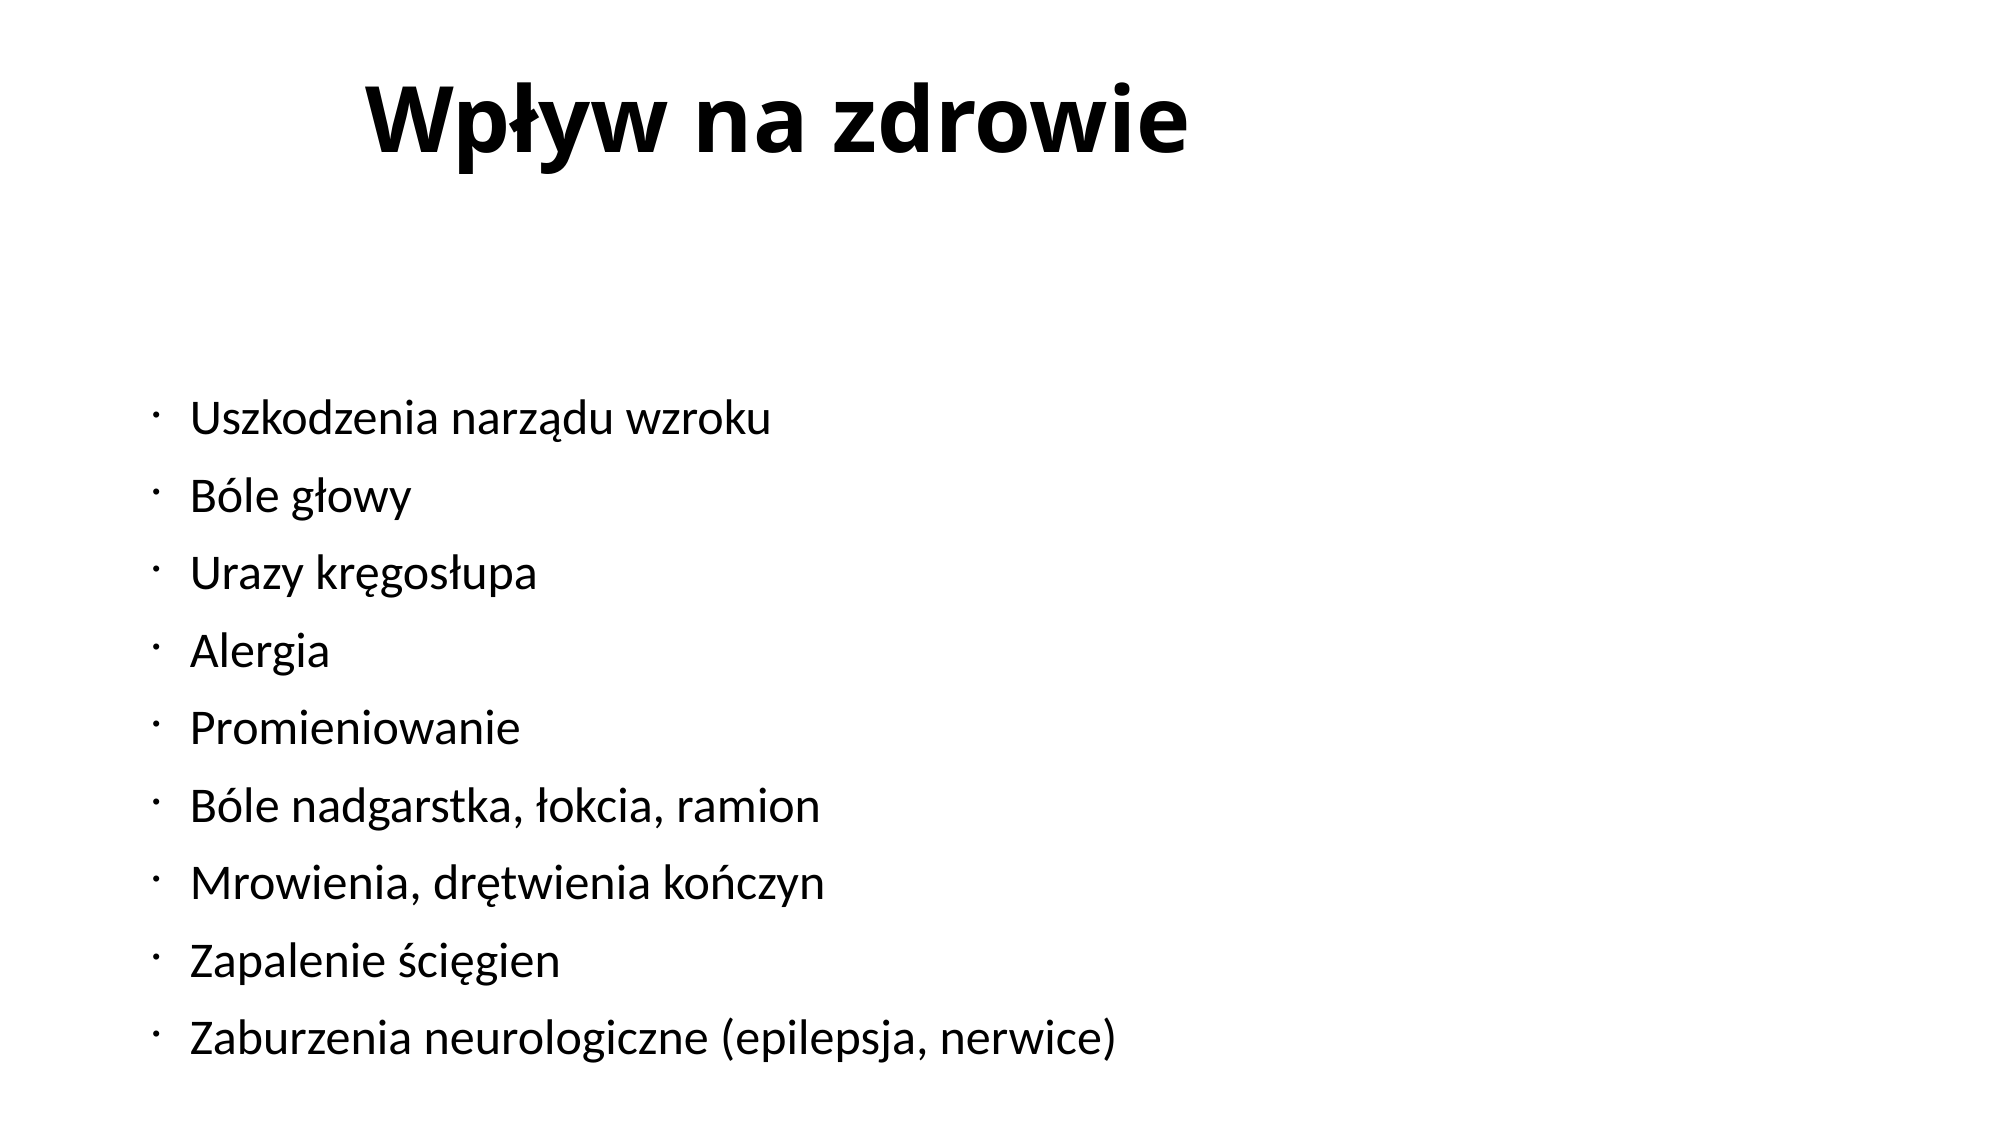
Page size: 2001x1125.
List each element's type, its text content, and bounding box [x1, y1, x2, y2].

title Wpływ na zdrowie [350, 66, 1750, 292]
list Uszkodzenia narządu wzroku Bóle głowy Urazy kręgosłupa Alergia Promieniowanie Bóle nadgarstka, łokcia, ramion Mrowienia, drętwienia kończyn Zapalenie ścięgien Zaburzenia neurologiczne (epilepsja, nerwice) [137, 299, 1863, 1014]
